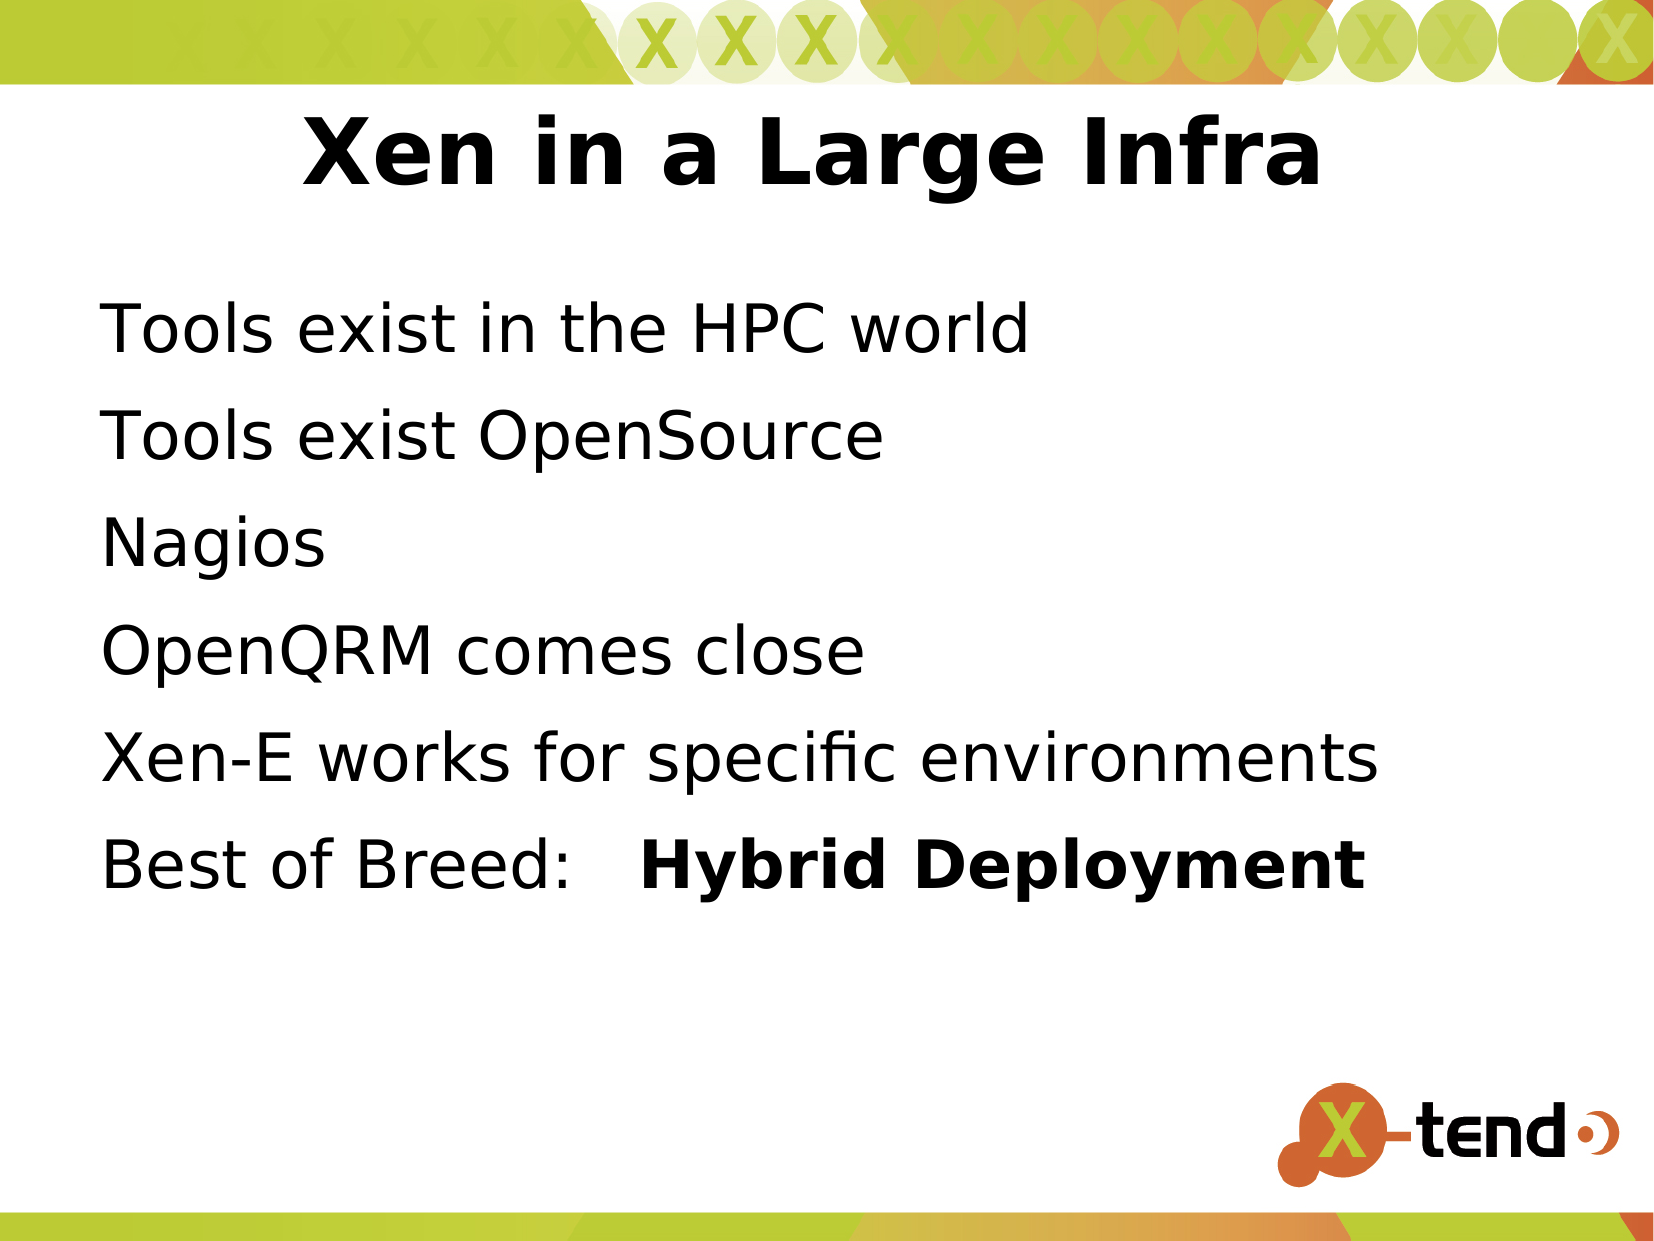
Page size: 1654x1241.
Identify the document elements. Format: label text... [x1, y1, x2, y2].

title Xen in a Large Infra [82, 49, 1571, 257]
picture [0, 0, 1654, 1241]
list Tools exist in the HPC world Tools exist OpenSource Nagios OpenQRM comes close Xen-E works for specific environments Best of Breed: Hybrid Deployment [82, 290, 1571, 1109]
